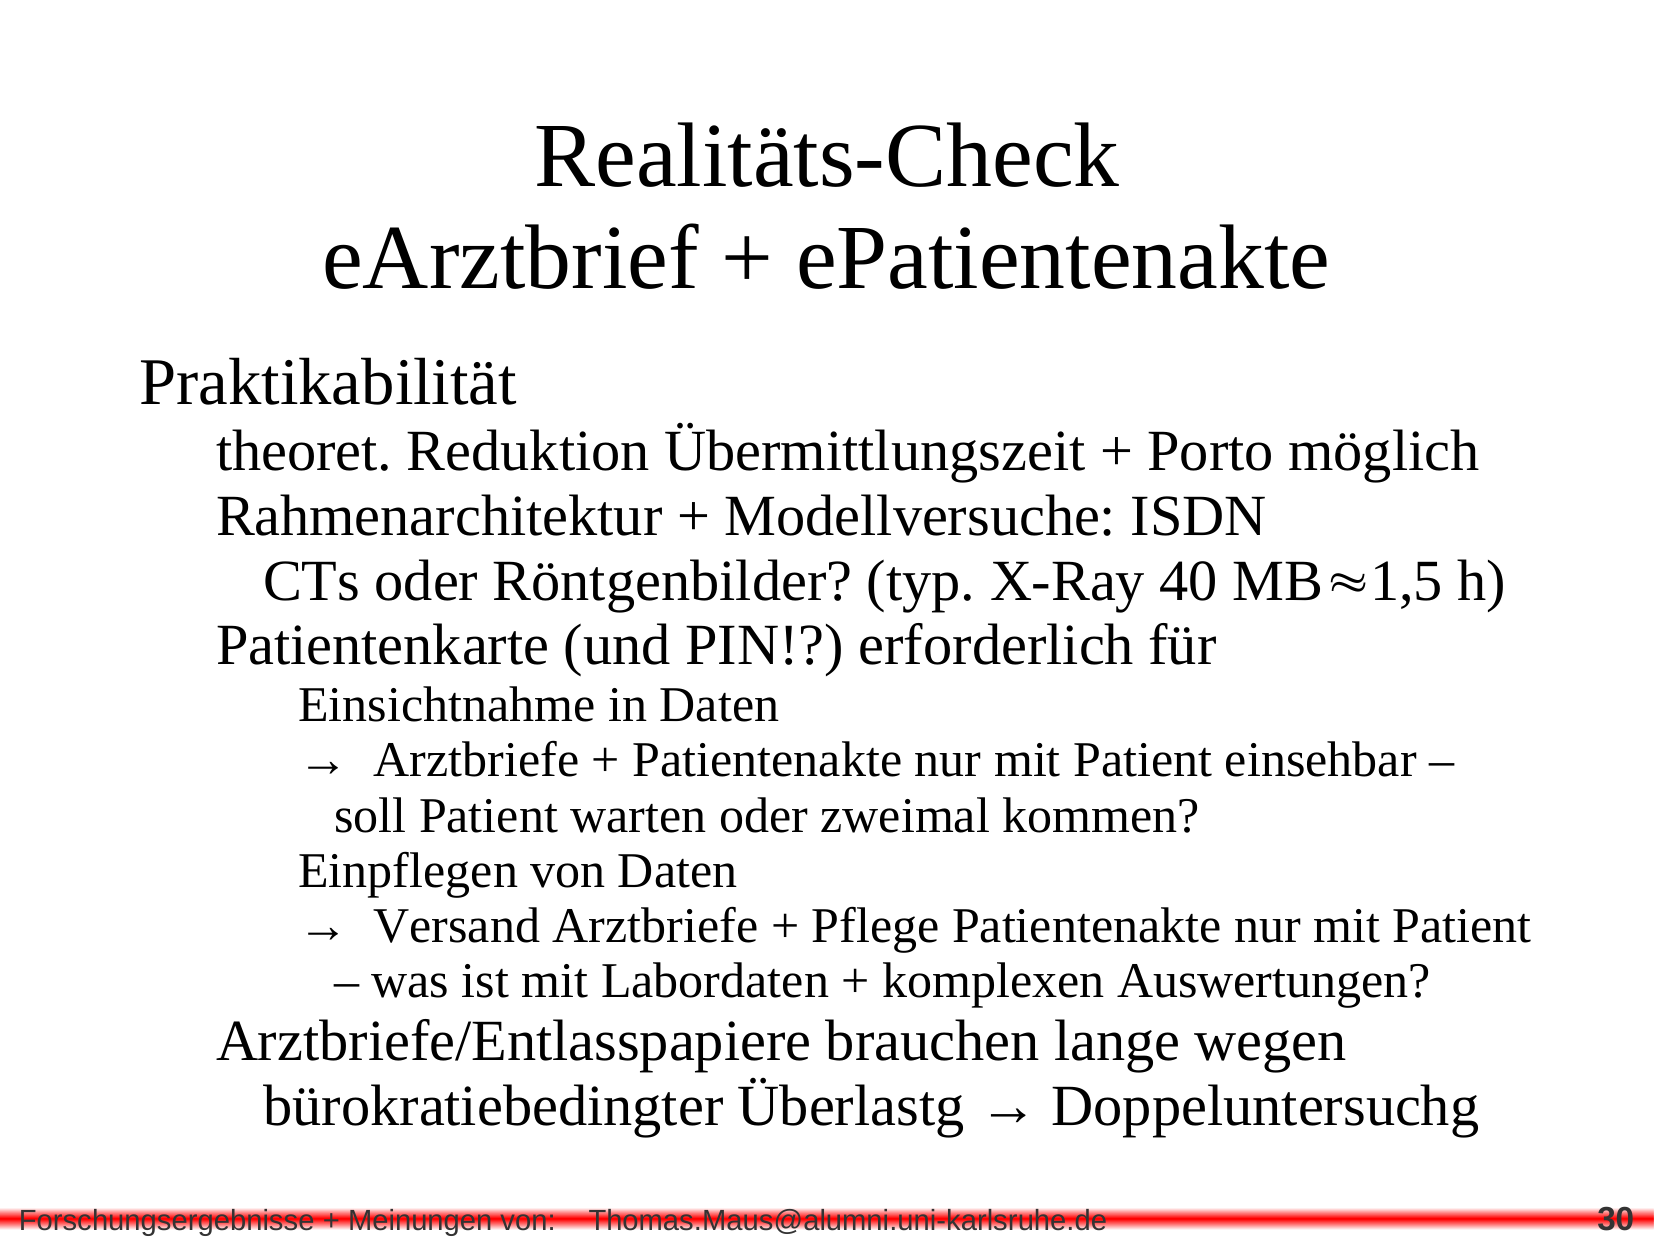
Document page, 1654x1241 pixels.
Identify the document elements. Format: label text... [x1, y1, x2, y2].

list Praktikabilität theoret. Reduktion Übermittlungszeit + Porto möglich Rahmenarchitektur + Modellversuche: ISDN CTs oder Röntgenbilder? (typ. X-Ray 40 MB≈1,5 h) Patientenkarte (und PIN!?) erforderlich für Einsichtnahme in Daten → Arztbriefe + Patientenakte nur mit Patient einsehbar – soll Patient warten oder zweimal kommen? Einpflegen von Daten → Versand Arztbriefe + Pflege Patientenakte nur mit Patient – was ist mit Labordaten + komplexen Auswertungen? Arztbriefe/Entlasspapiere brauchen lange wegen bürokratiebedingter Überlastg → Doppeluntersuchg [121, 344, 1534, 1214]
title Realitäts-Check eArztbrief + ePatientenakte [121, 95, 1534, 318]
